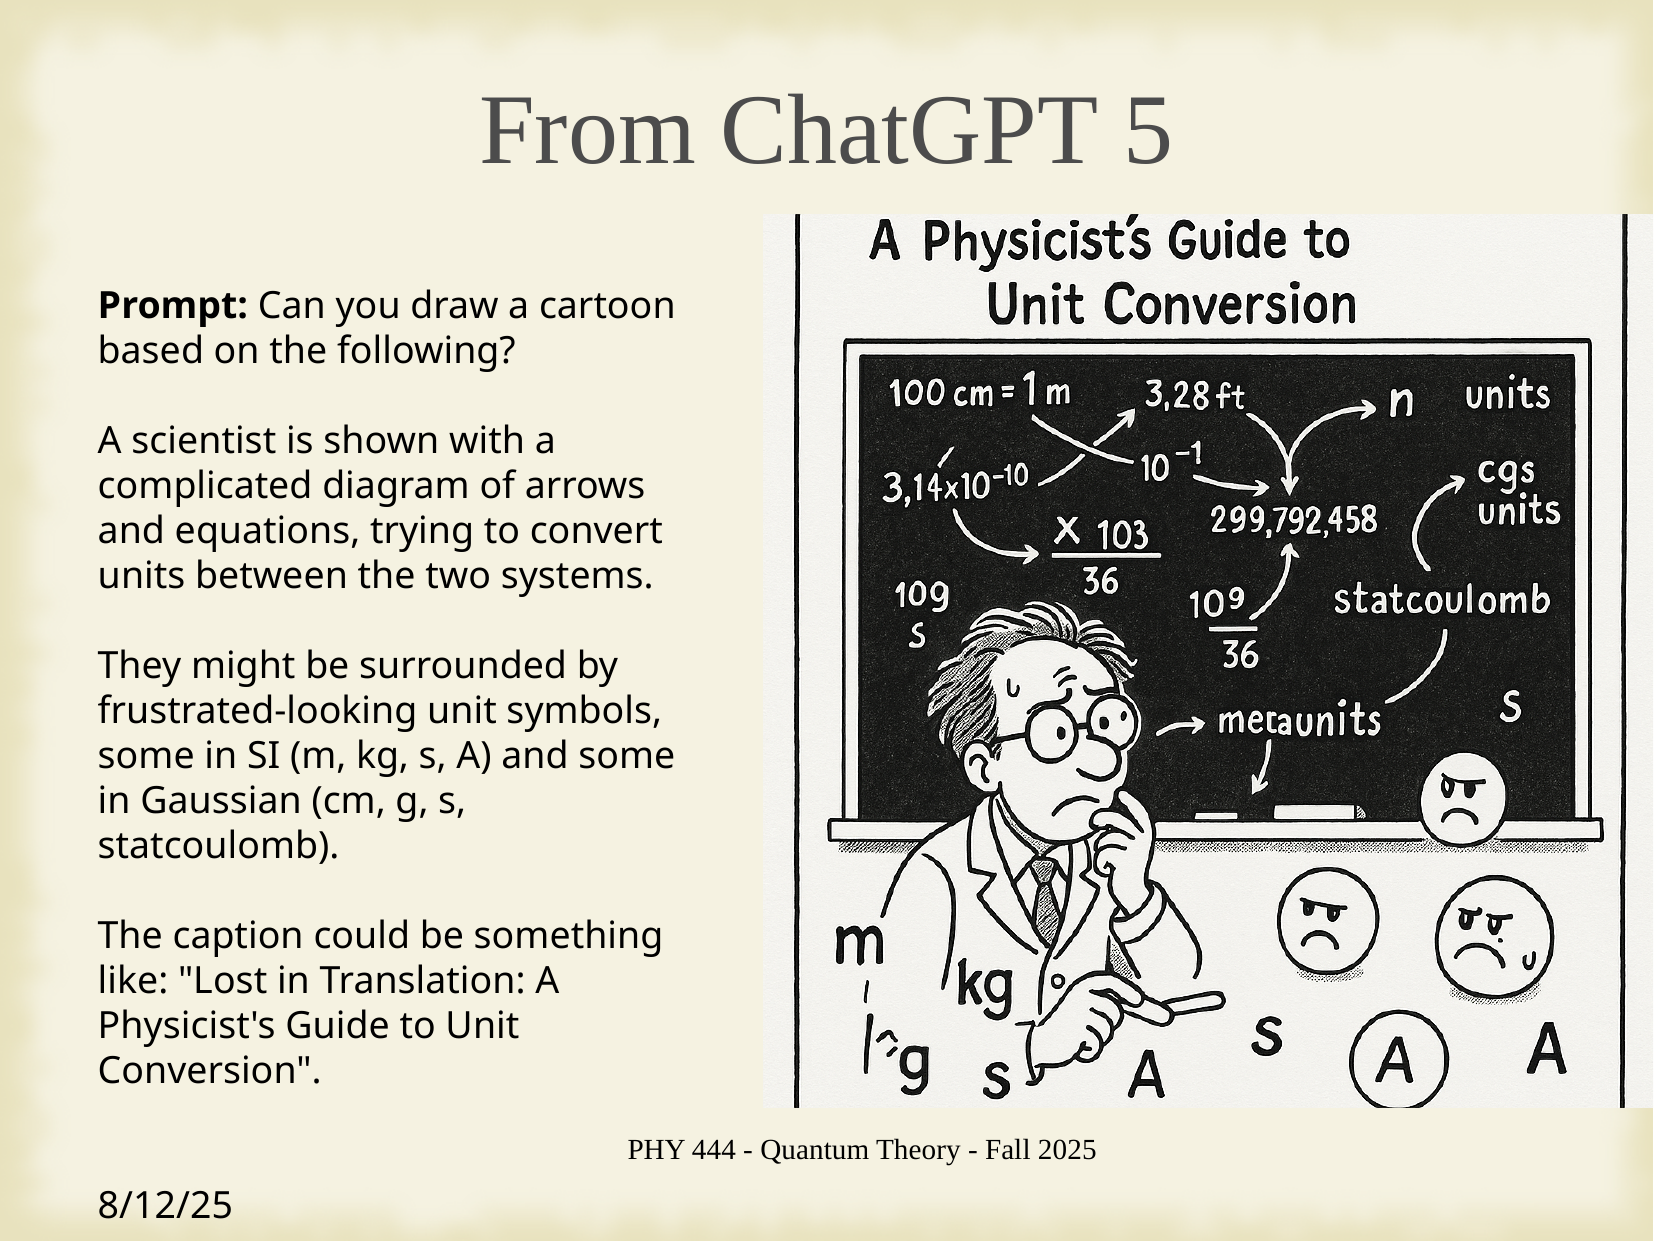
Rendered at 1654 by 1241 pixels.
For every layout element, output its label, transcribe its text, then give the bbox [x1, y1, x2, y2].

text_box PHY 444 - Quantum Theory - Fall 2025 [412, 1130, 1313, 1216]
picture [763, 214, 1654, 1108]
title From ChatGPT 5 [82, 19, 1571, 227]
text_box Prompt: Can you draw a cartoon based on the following? A scientist is shown with a complicated diagram of arrows and equations, trying to convert units between the two systems. They might be surrounded by frustrated-looking unit symbols, some in SI (m, kg, s, A) and some in Gaussian (cm, g, s, statcoulomb). The caption could be something like: "Lost in Translation: A Physicist's Guide to Unit Conversion". 8/12/25 [82, 273, 703, 1107]
